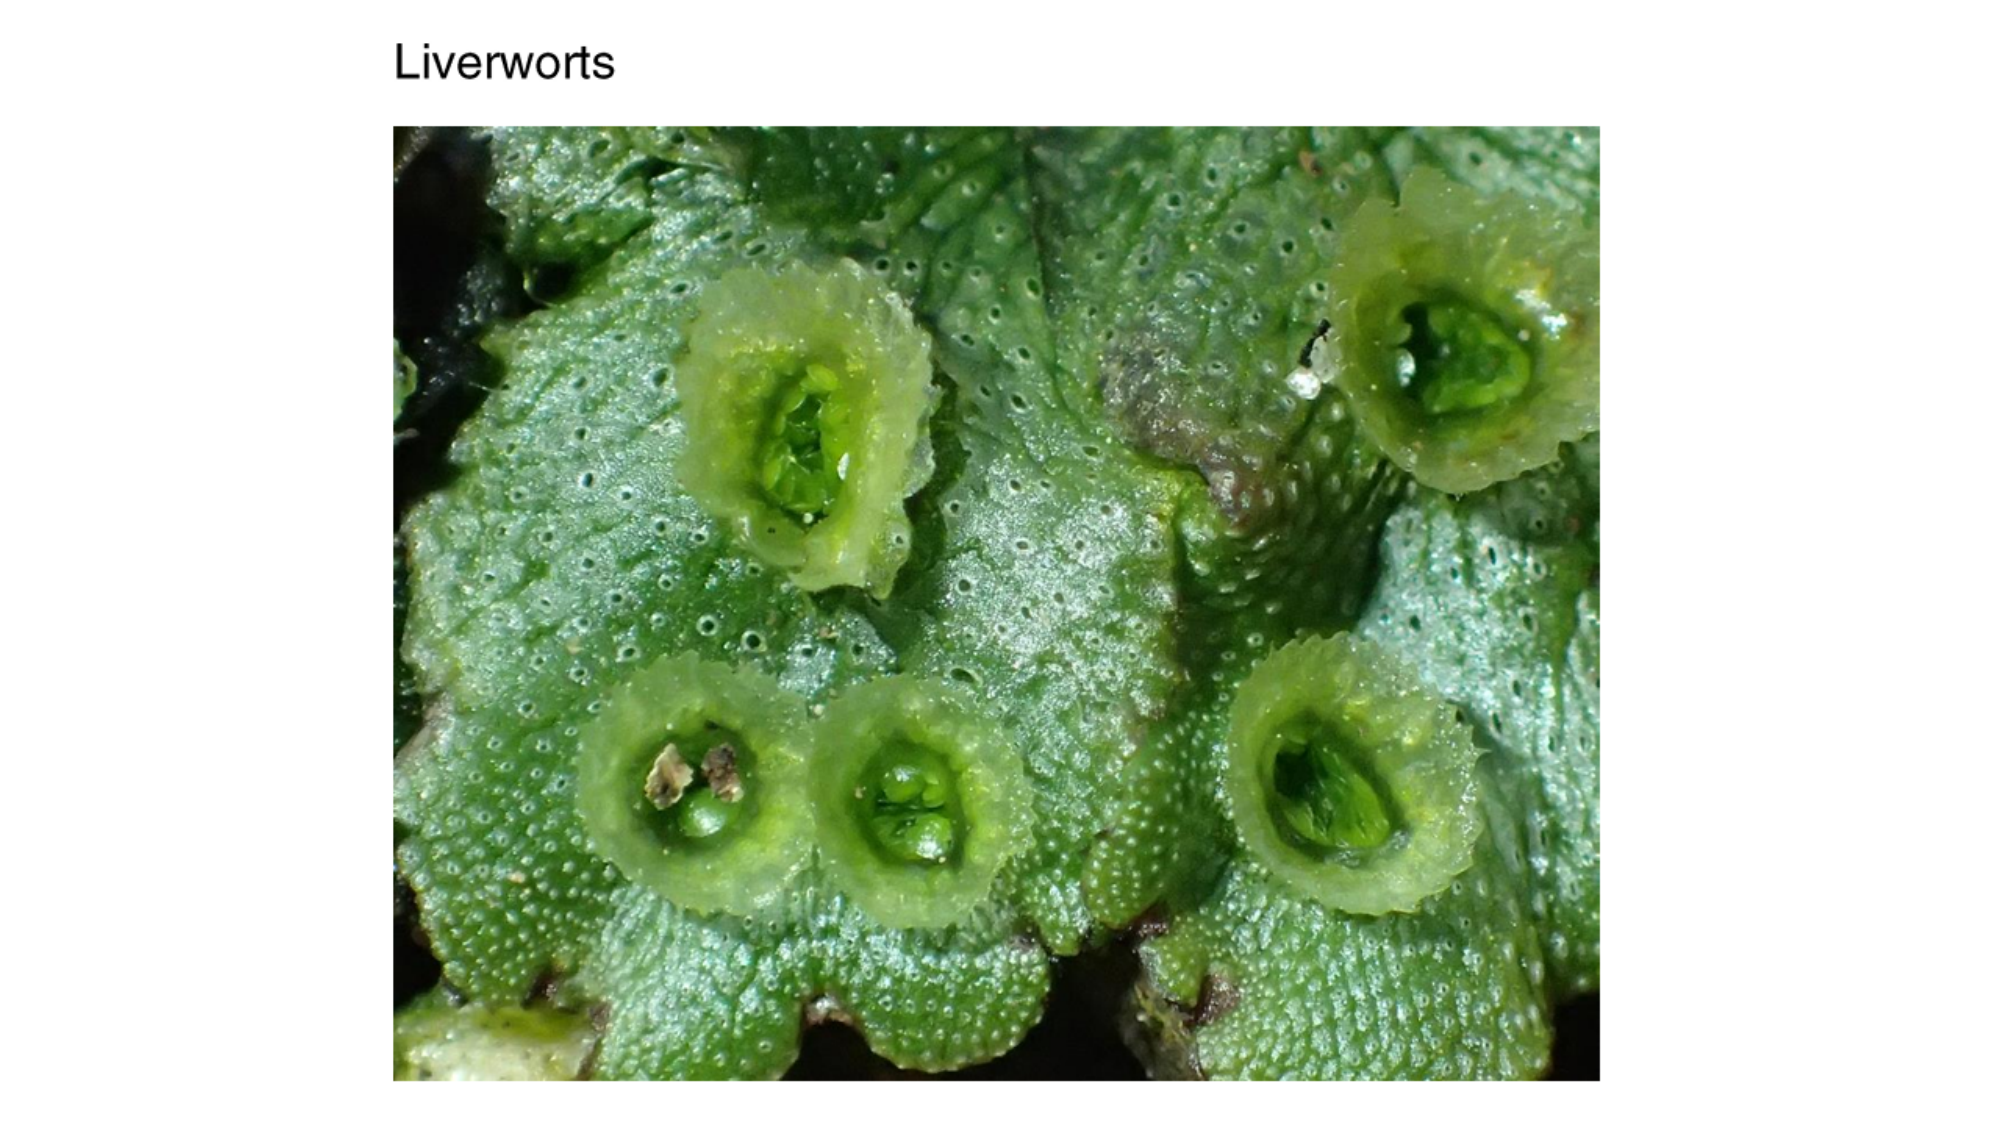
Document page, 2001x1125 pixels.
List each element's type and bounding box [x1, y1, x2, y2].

picture [331, 28, 1669, 1097]
